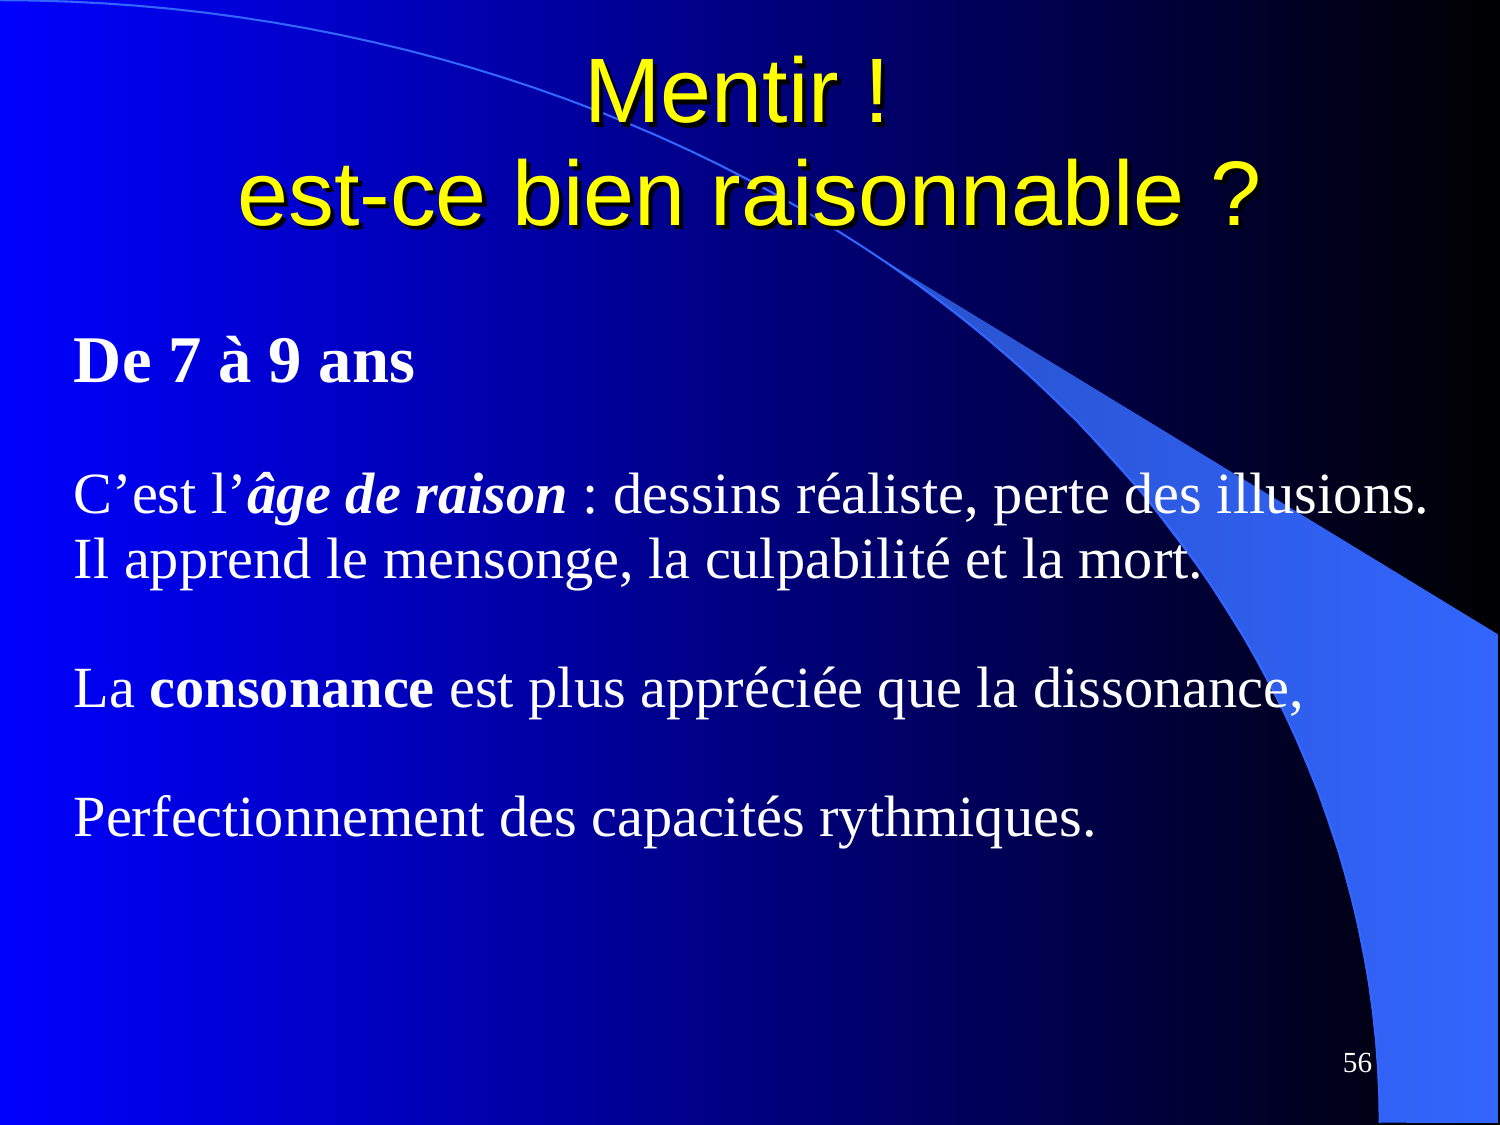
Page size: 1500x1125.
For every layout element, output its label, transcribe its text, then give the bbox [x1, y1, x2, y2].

title Mentir ! est-ce bien raisonnable ? [112, 21, 1388, 315]
text_box De 7 à 9 ans C’est l’âge de raison : dessins réaliste, perte des illusions. Il apprend le mensonge, la culpabilité et la mort. La consonance est plus appréciée que la dissonance, Perfectionnement des capacités rythmiques. [59, 315, 1445, 858]
